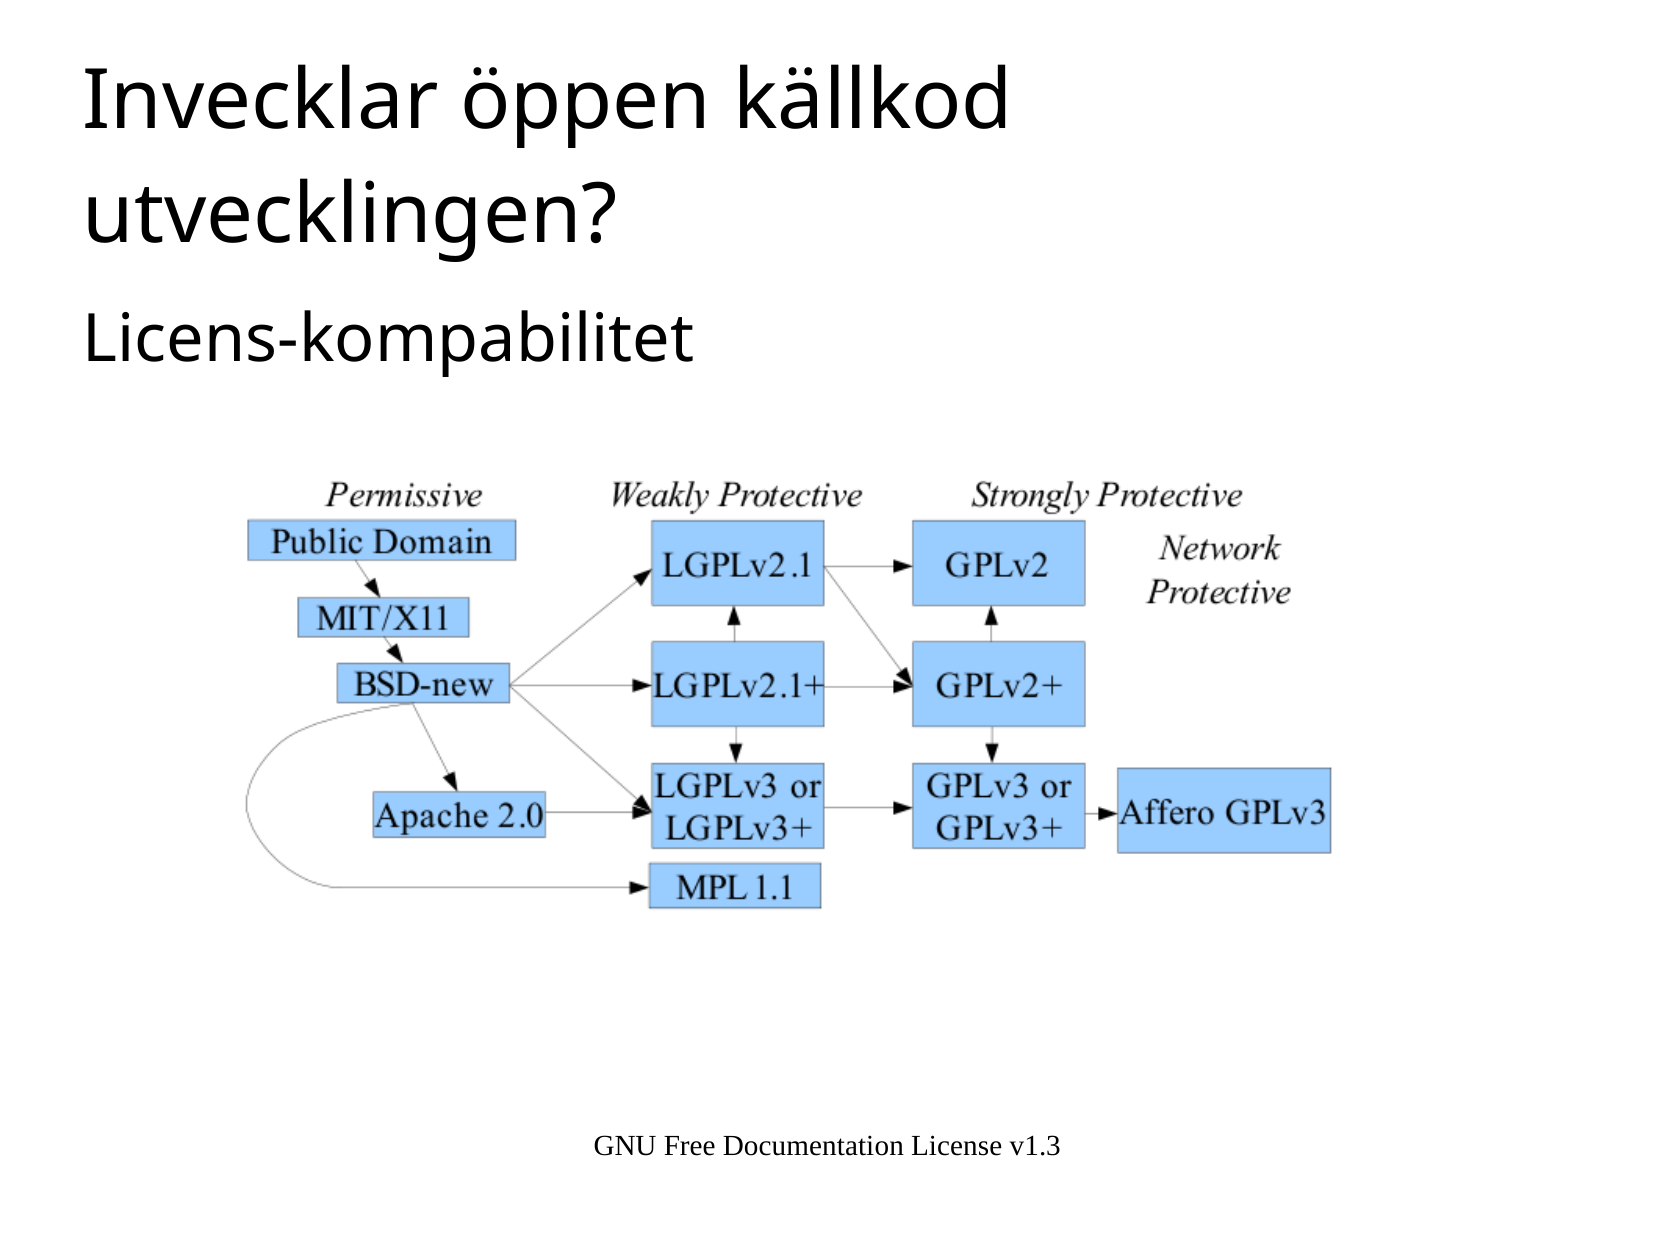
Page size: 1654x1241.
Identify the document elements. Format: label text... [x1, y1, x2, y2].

list Licens-kompabilitet [82, 290, 1538, 1010]
picture [232, 472, 1341, 915]
title Invecklar öppen källkod utvecklingen? [82, 49, 1571, 257]
